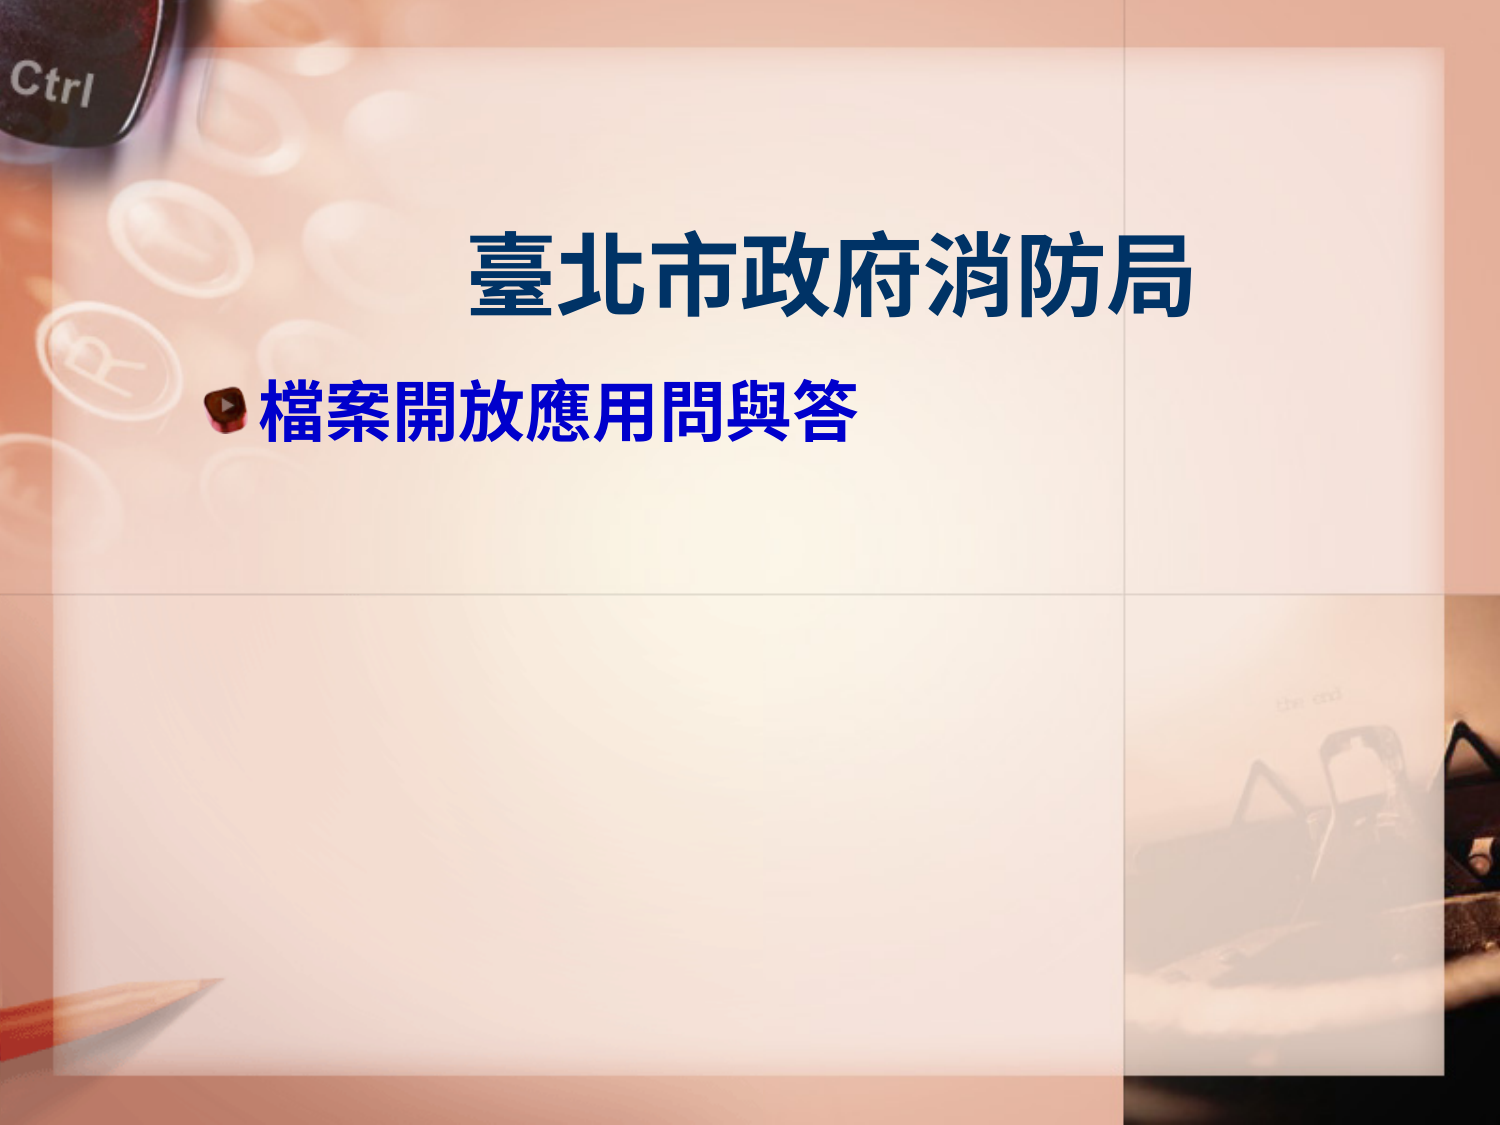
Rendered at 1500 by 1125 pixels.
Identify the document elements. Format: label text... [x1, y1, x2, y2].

list 檔案開放應用問與答 [187, 362, 1481, 1000]
title 臺北市政府消防局 [187, 209, 1477, 335]
